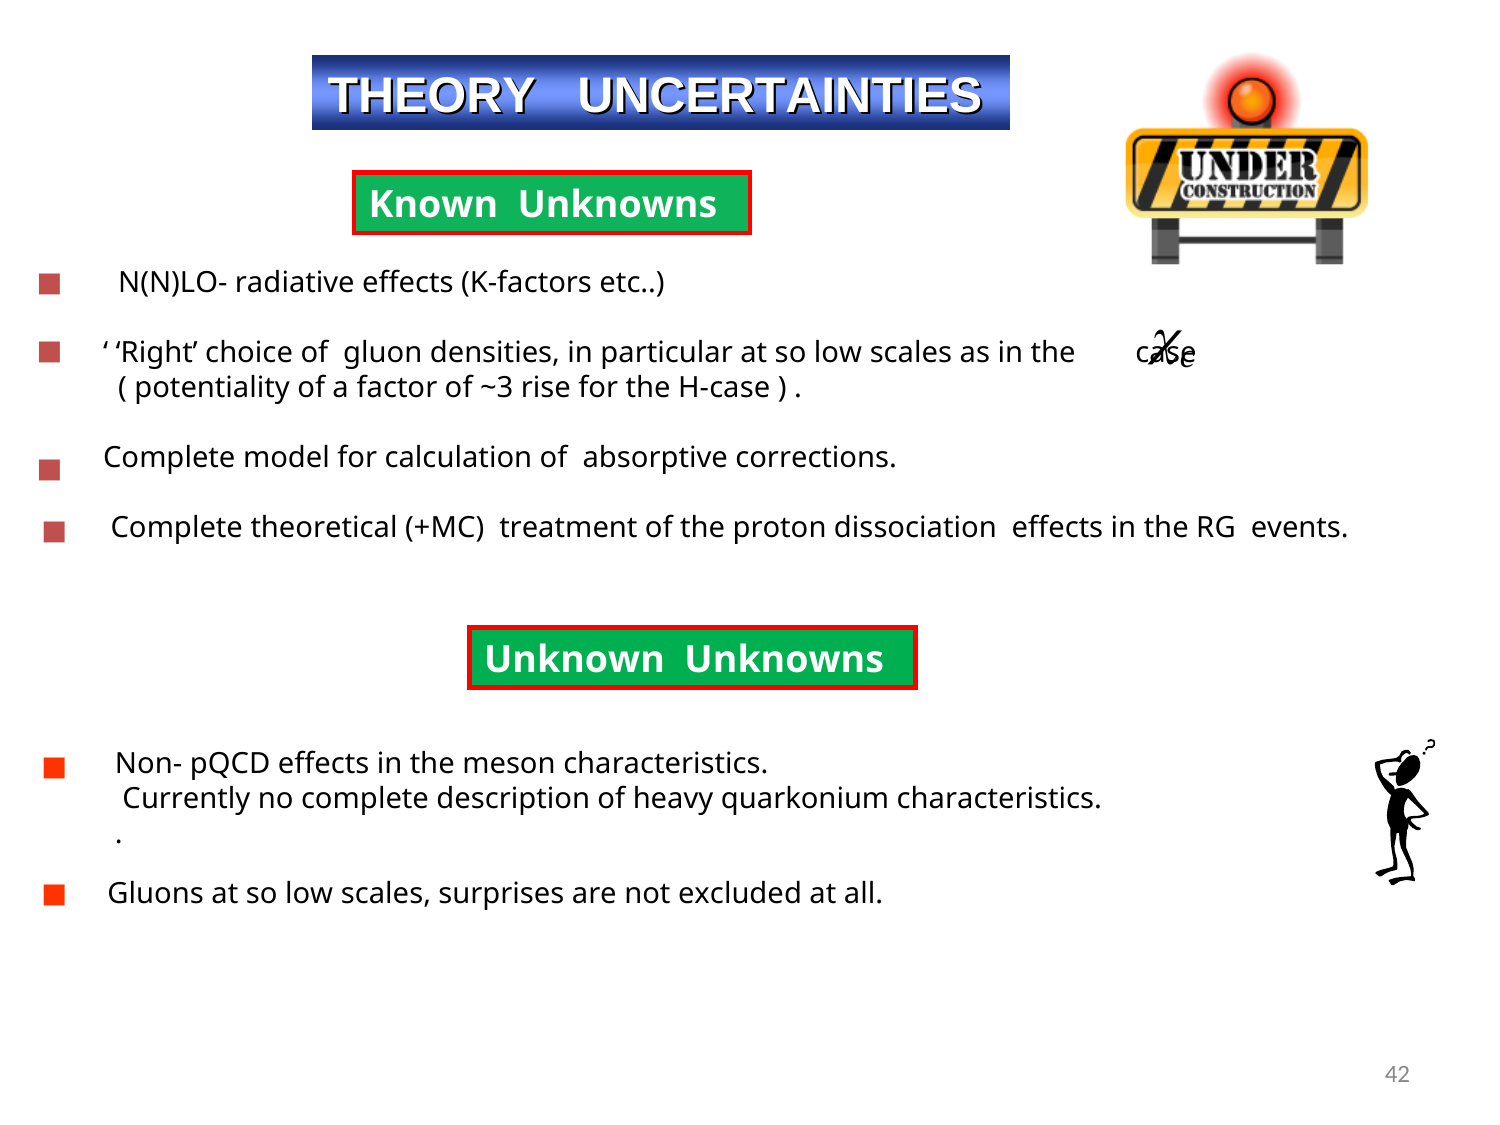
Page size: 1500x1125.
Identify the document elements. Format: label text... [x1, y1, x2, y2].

text_box  [26, 255, 75, 306]
text_box Gluons at so low scales, surprises are not excluded at all. [85, 866, 963, 918]
text_box  [26, 323, 75, 374]
text_box  [31, 866, 80, 918]
picture [1117, 42, 1377, 272]
picture [1374, 739, 1436, 886]
text_box <number> [1074, 1042, 1426, 1103]
text_box Known Unknowns [353, 172, 750, 234]
text_box  [31, 503, 80, 554]
text_box Unknown Unknowns [469, 627, 916, 688]
text_box Non- pQCD effects in the meson characteristics. Currently no complete description of heavy quarkonium characteristics. . [100, 736, 1199, 858]
text_box  [31, 739, 80, 790]
text_box THEORY UNCERTAINTIES [312, 54, 1010, 131]
chart [1139, 302, 1205, 381]
text_box  [26, 441, 75, 492]
text_box N(N)LO- radiative effects (K-factors etc..) ‘ ‘Right’ choice of gluon densities, in particular at so low scales as in the case ( potentiality of a factor of ~3 rise for the H-case ) . Complete model for calculation of absorptive corrections. Complete theoretical (+MC) treatment of the proton dissociation effects in the RG events. [88, 255, 1436, 586]
